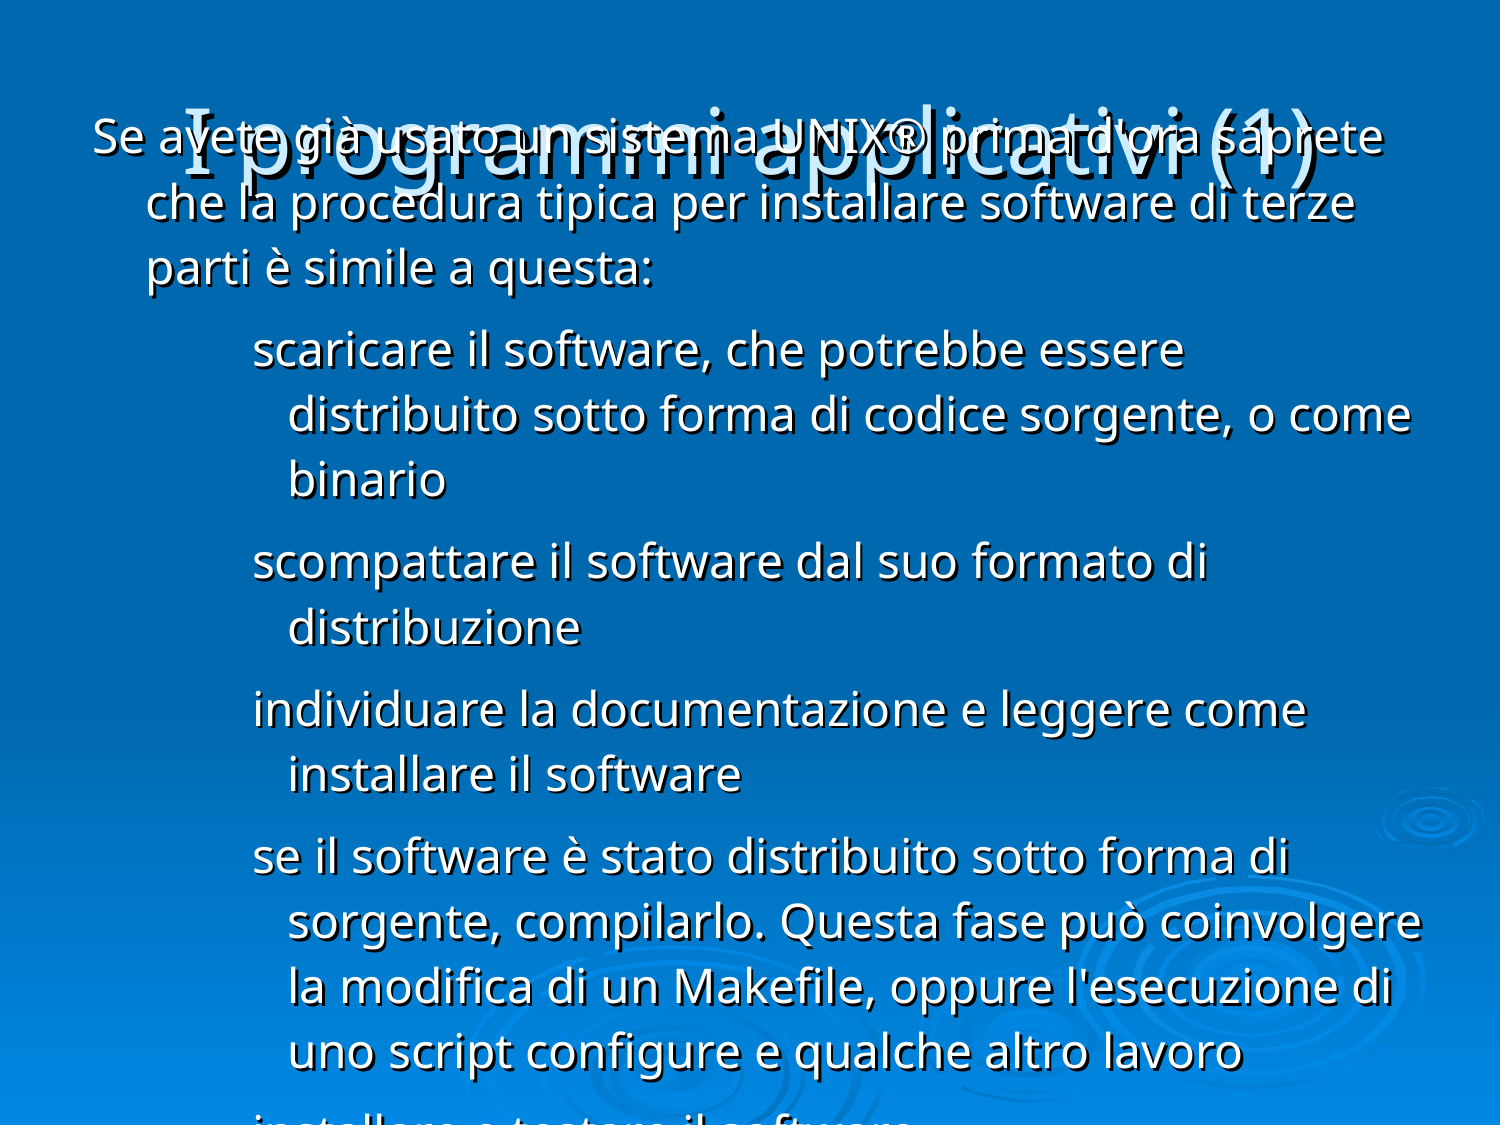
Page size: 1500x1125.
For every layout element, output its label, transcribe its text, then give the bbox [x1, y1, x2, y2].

title I programmi applicativi (1) [75, 21, 1426, 187]
subtitle Se avete già usato un sistema UNIX® prima d'ora saprete che la procedura tipica per installare software di terze parti è simile a questa: scaricare il software, che potrebbe essere distribuito sotto forma di codice sorgente, o come binario scompattare il software dal suo formato di distribuzione individuare la documentazione e leggere come installare il software se il software è stato distribuito sotto forma di sorgente, compilarlo. Questa fase può coinvolgere la modifica di un Makefile, oppure l'esecuzione di uno script configure e qualche altro lavoro installare e testare il software. [75, 187, 1426, 1080]
